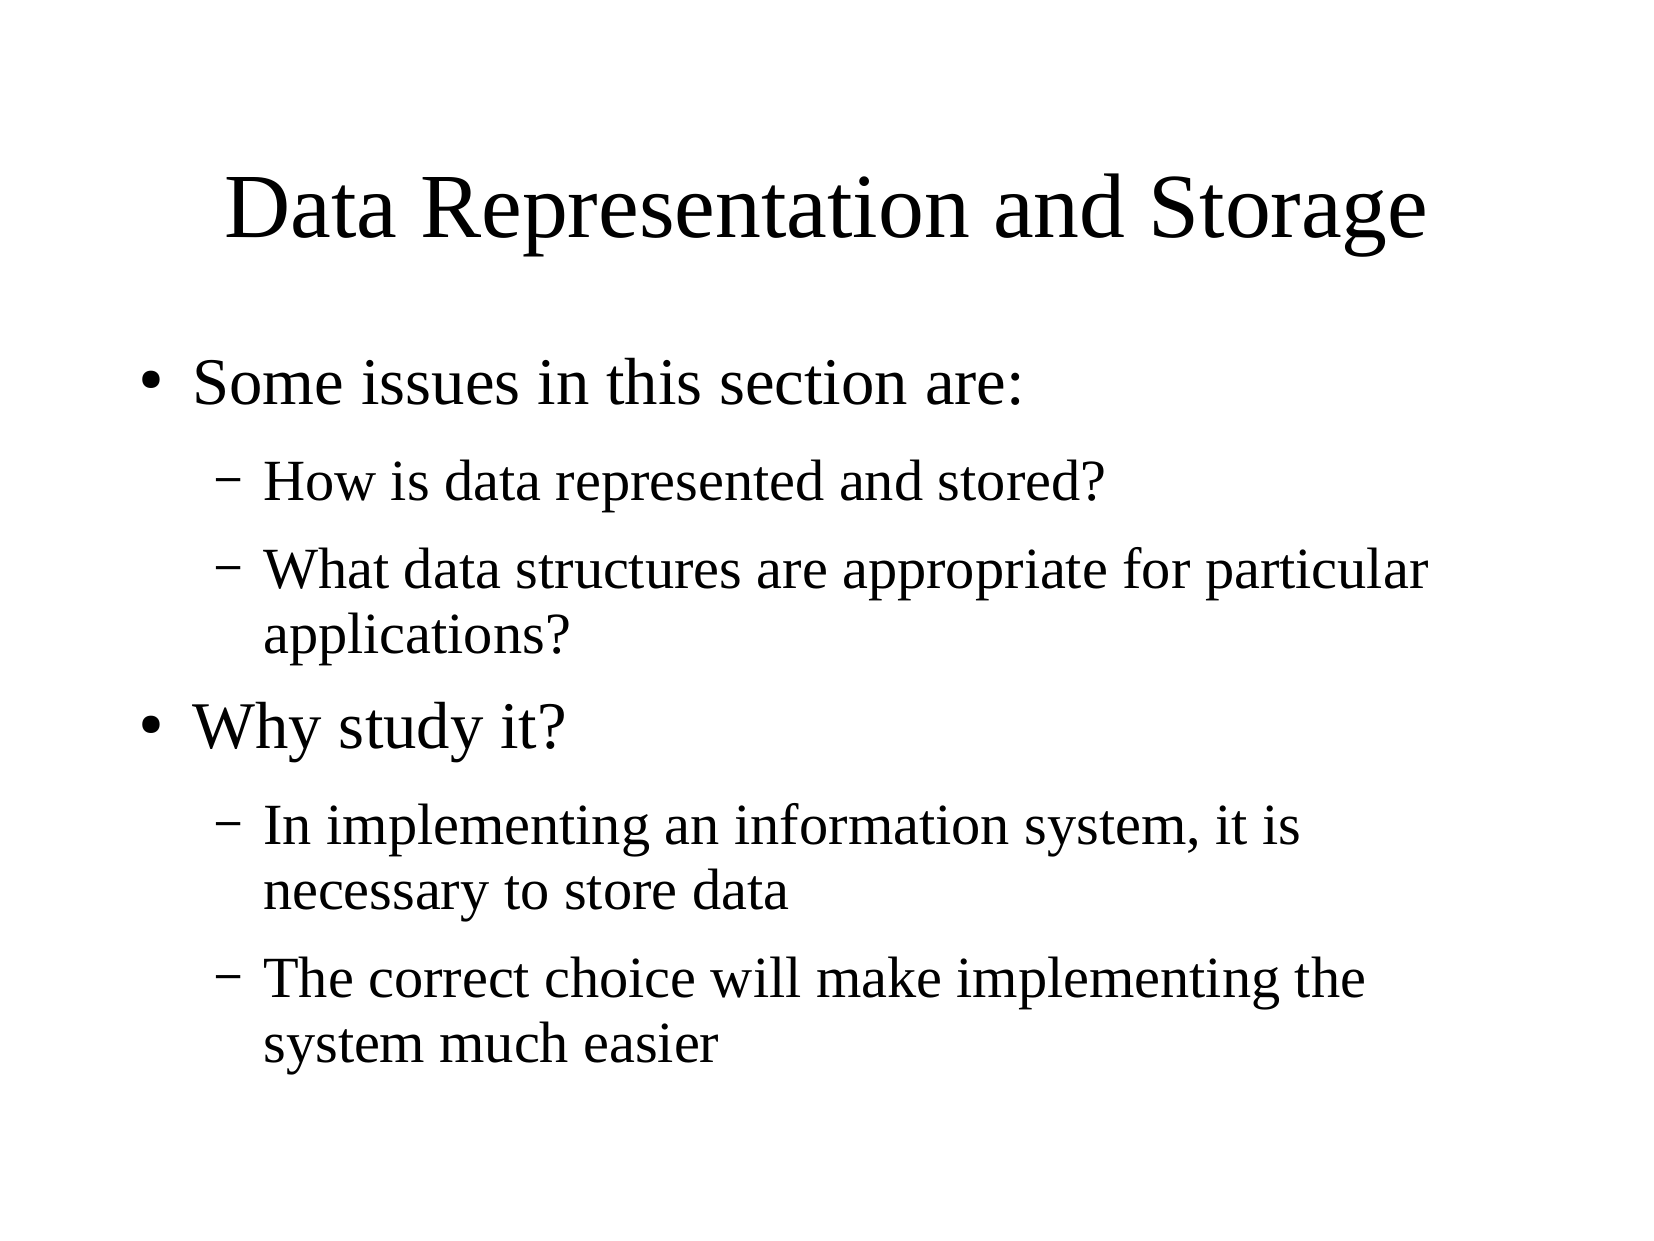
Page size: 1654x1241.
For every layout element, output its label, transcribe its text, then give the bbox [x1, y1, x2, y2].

title Data Representation and Storage [121, 102, 1534, 311]
list Some issues in this section are: How is data represented and stored? What data structures are appropriate for particular applications? Why study it? In implementing an information system, it is necessary to store data The correct choice will make implementing the system much easier [121, 344, 1534, 1127]
